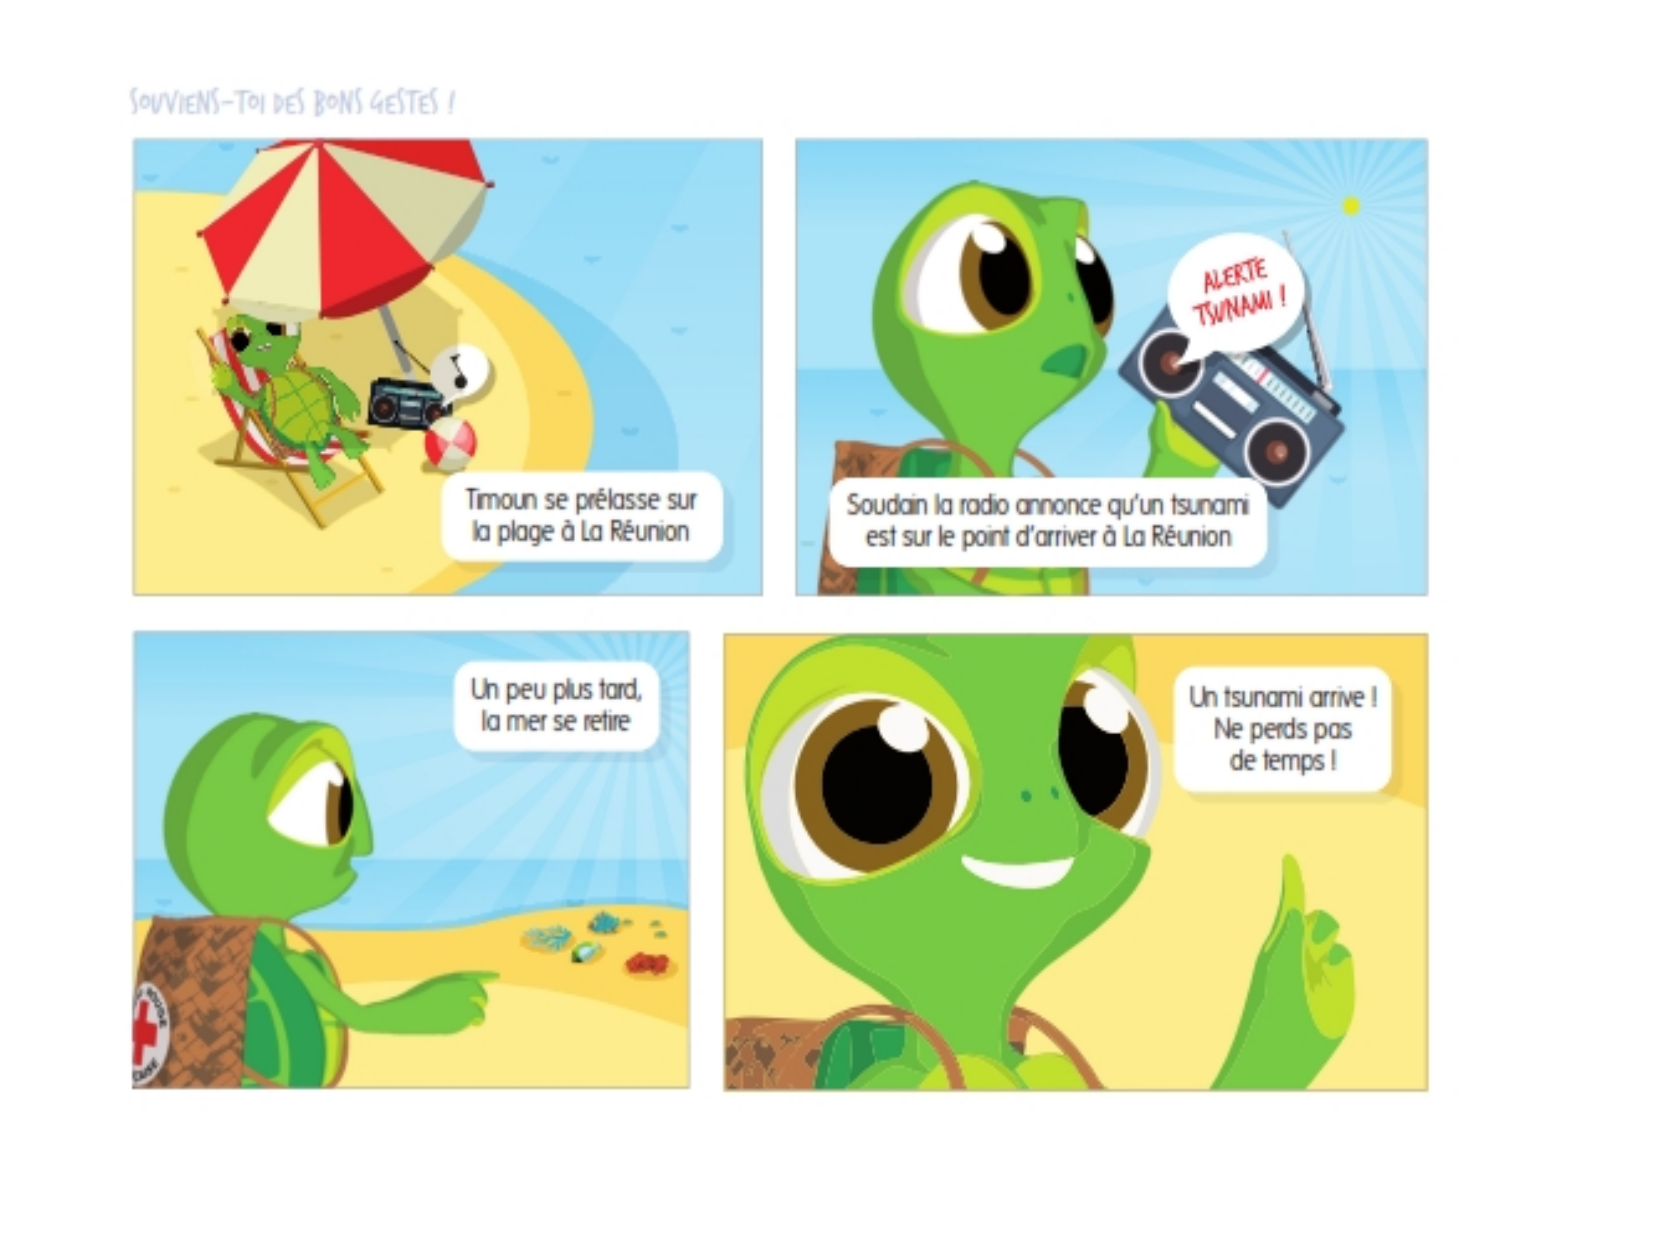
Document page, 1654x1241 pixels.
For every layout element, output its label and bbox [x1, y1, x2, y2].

picture [118, 70, 1489, 1111]
